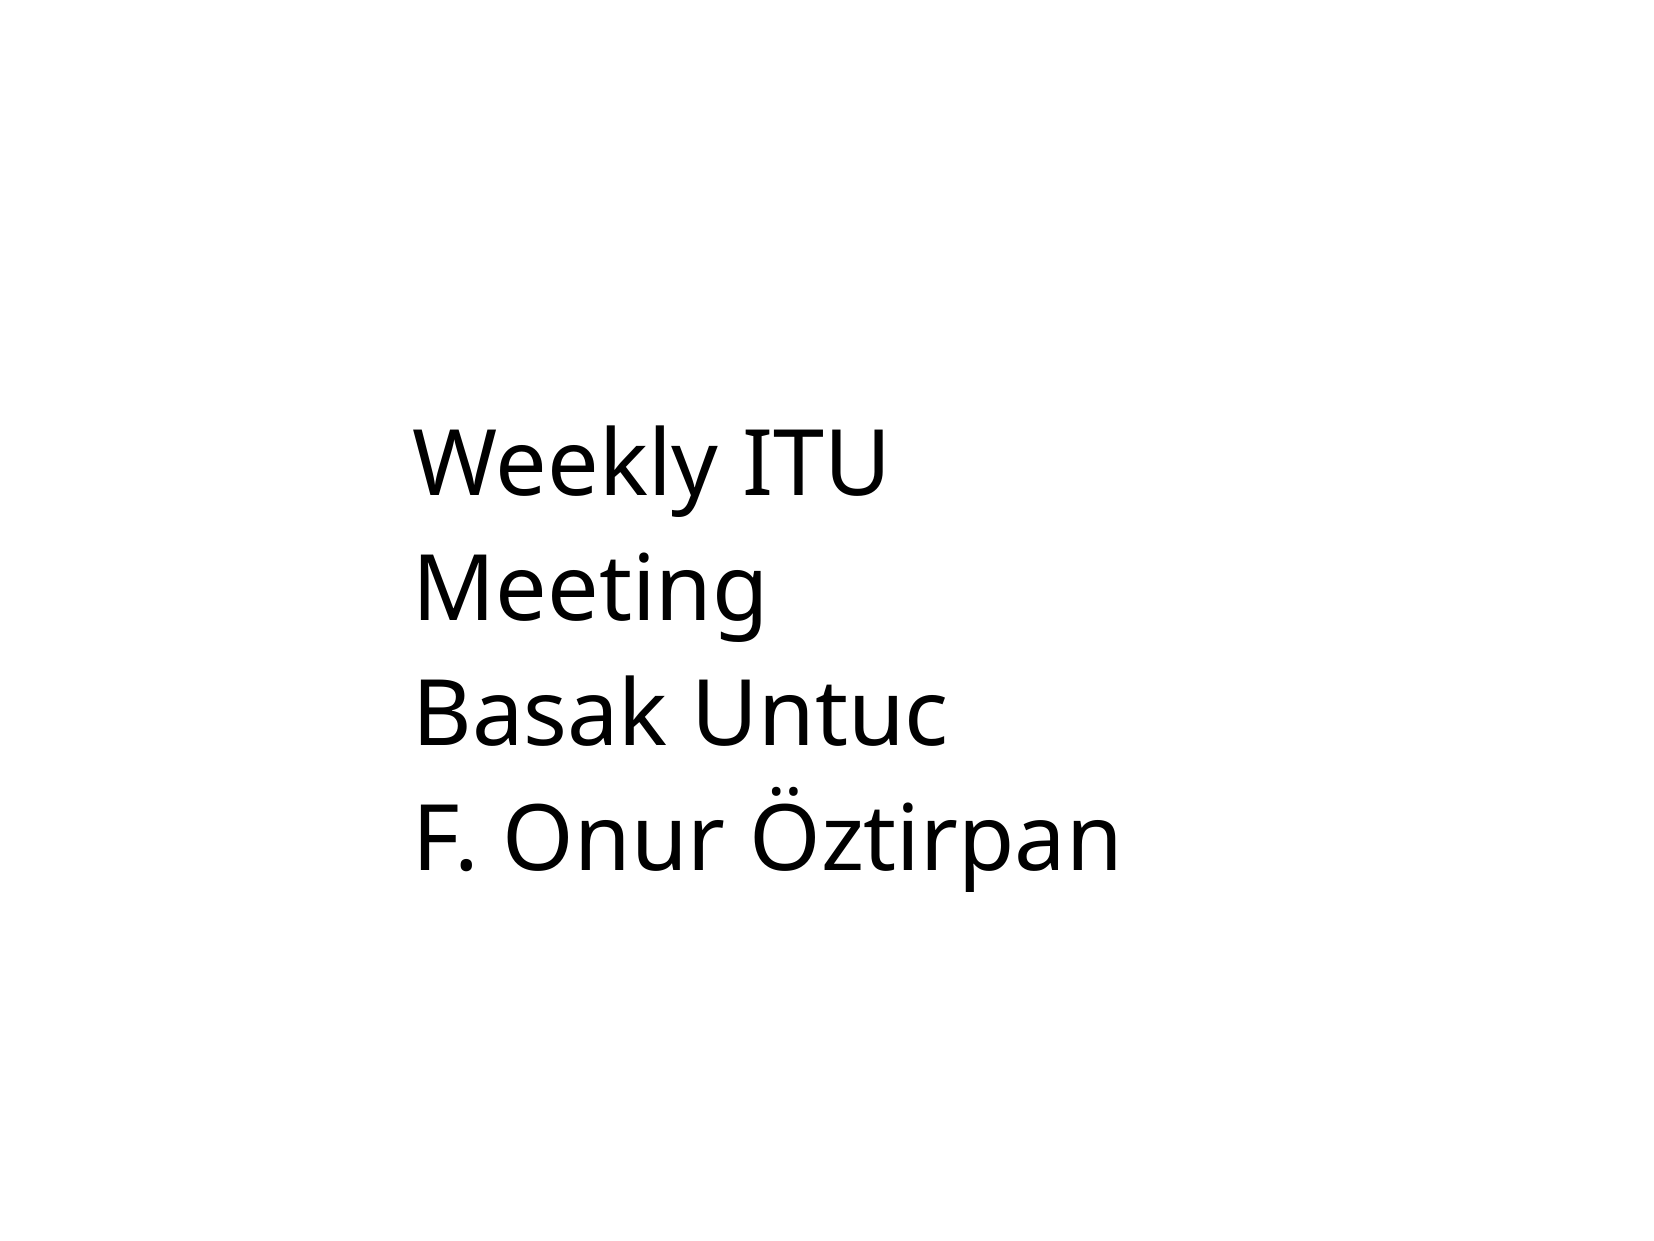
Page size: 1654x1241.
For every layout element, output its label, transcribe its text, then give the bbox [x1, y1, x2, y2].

text_box Weekly ITU Meeting Basak Untuc F. Onur Öztirpan [412, 487, 1253, 808]
